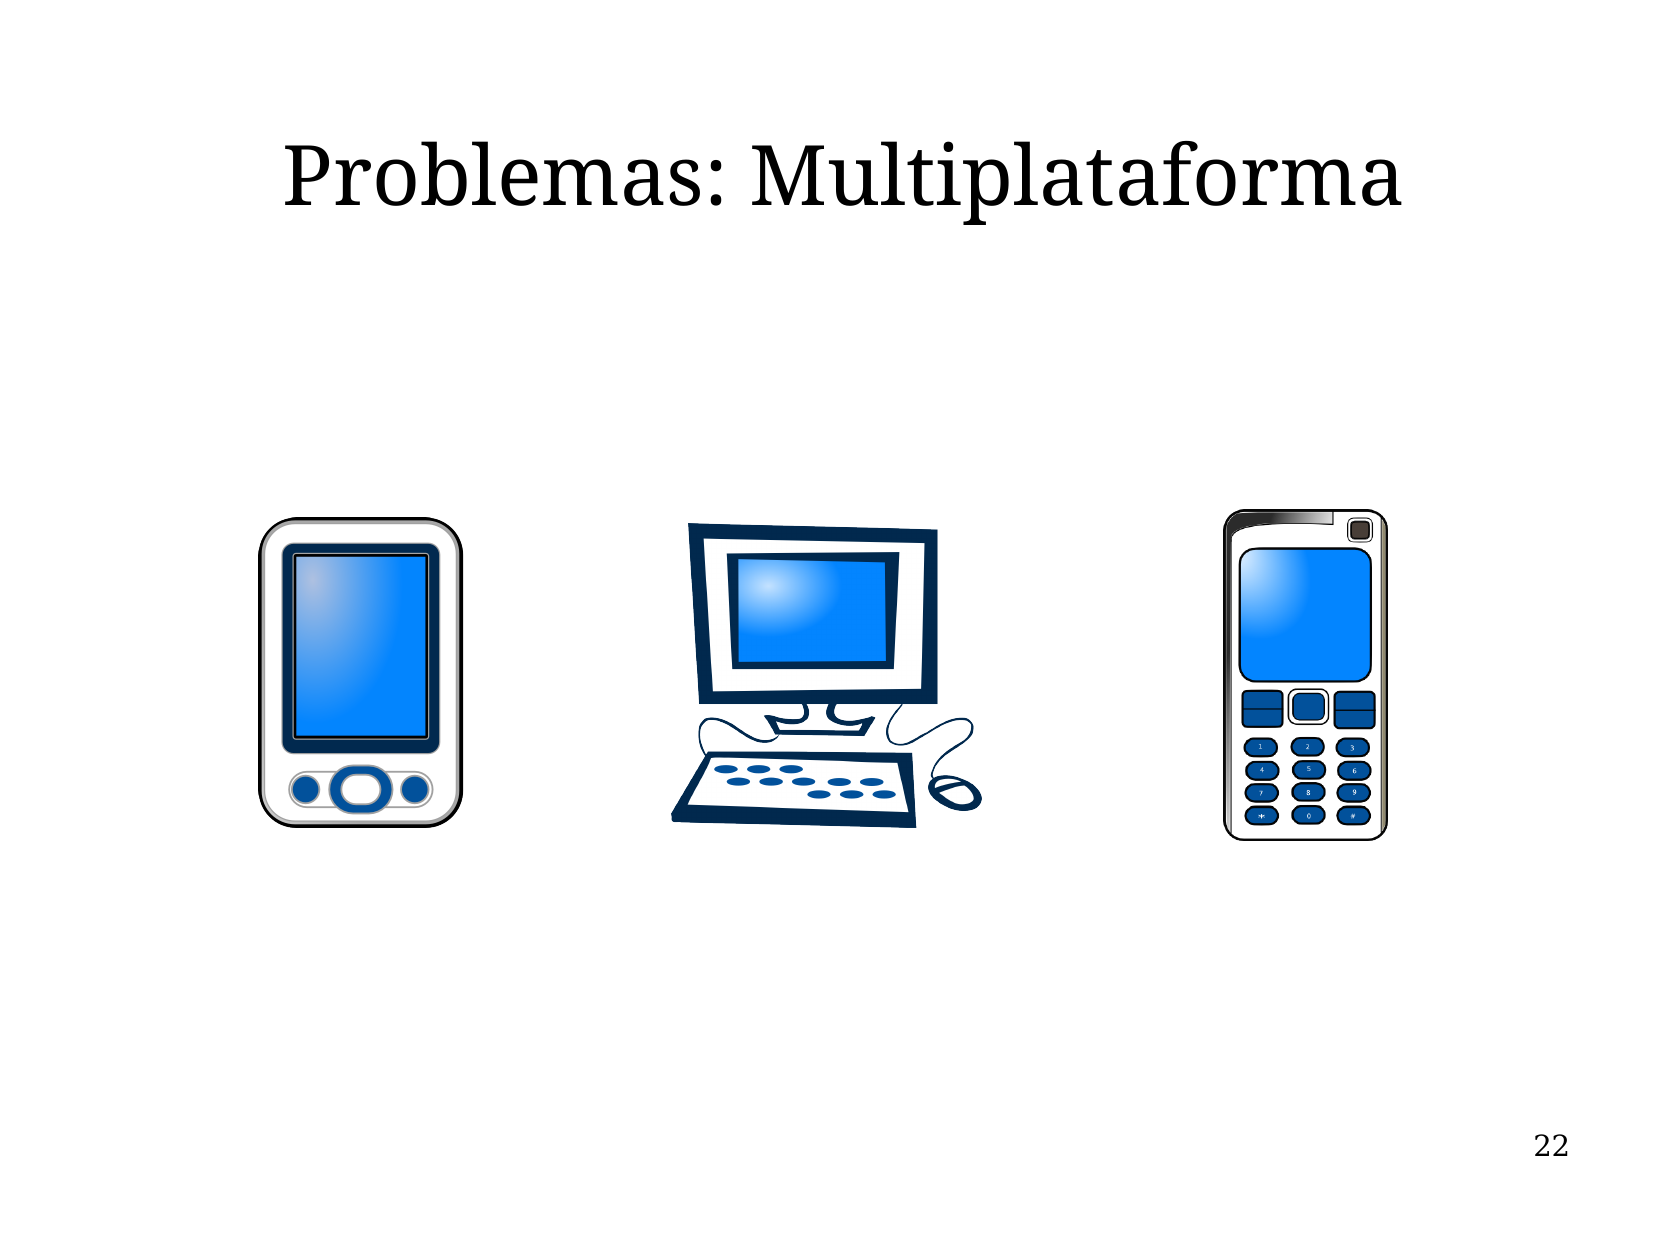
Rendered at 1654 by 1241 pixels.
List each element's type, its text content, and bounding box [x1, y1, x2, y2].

picture [1223, 509, 1388, 841]
picture [258, 517, 982, 828]
title Problemas: Multiplataforma [82, 18, 1571, 288]
subtitle [82, 297, 1571, 1117]
